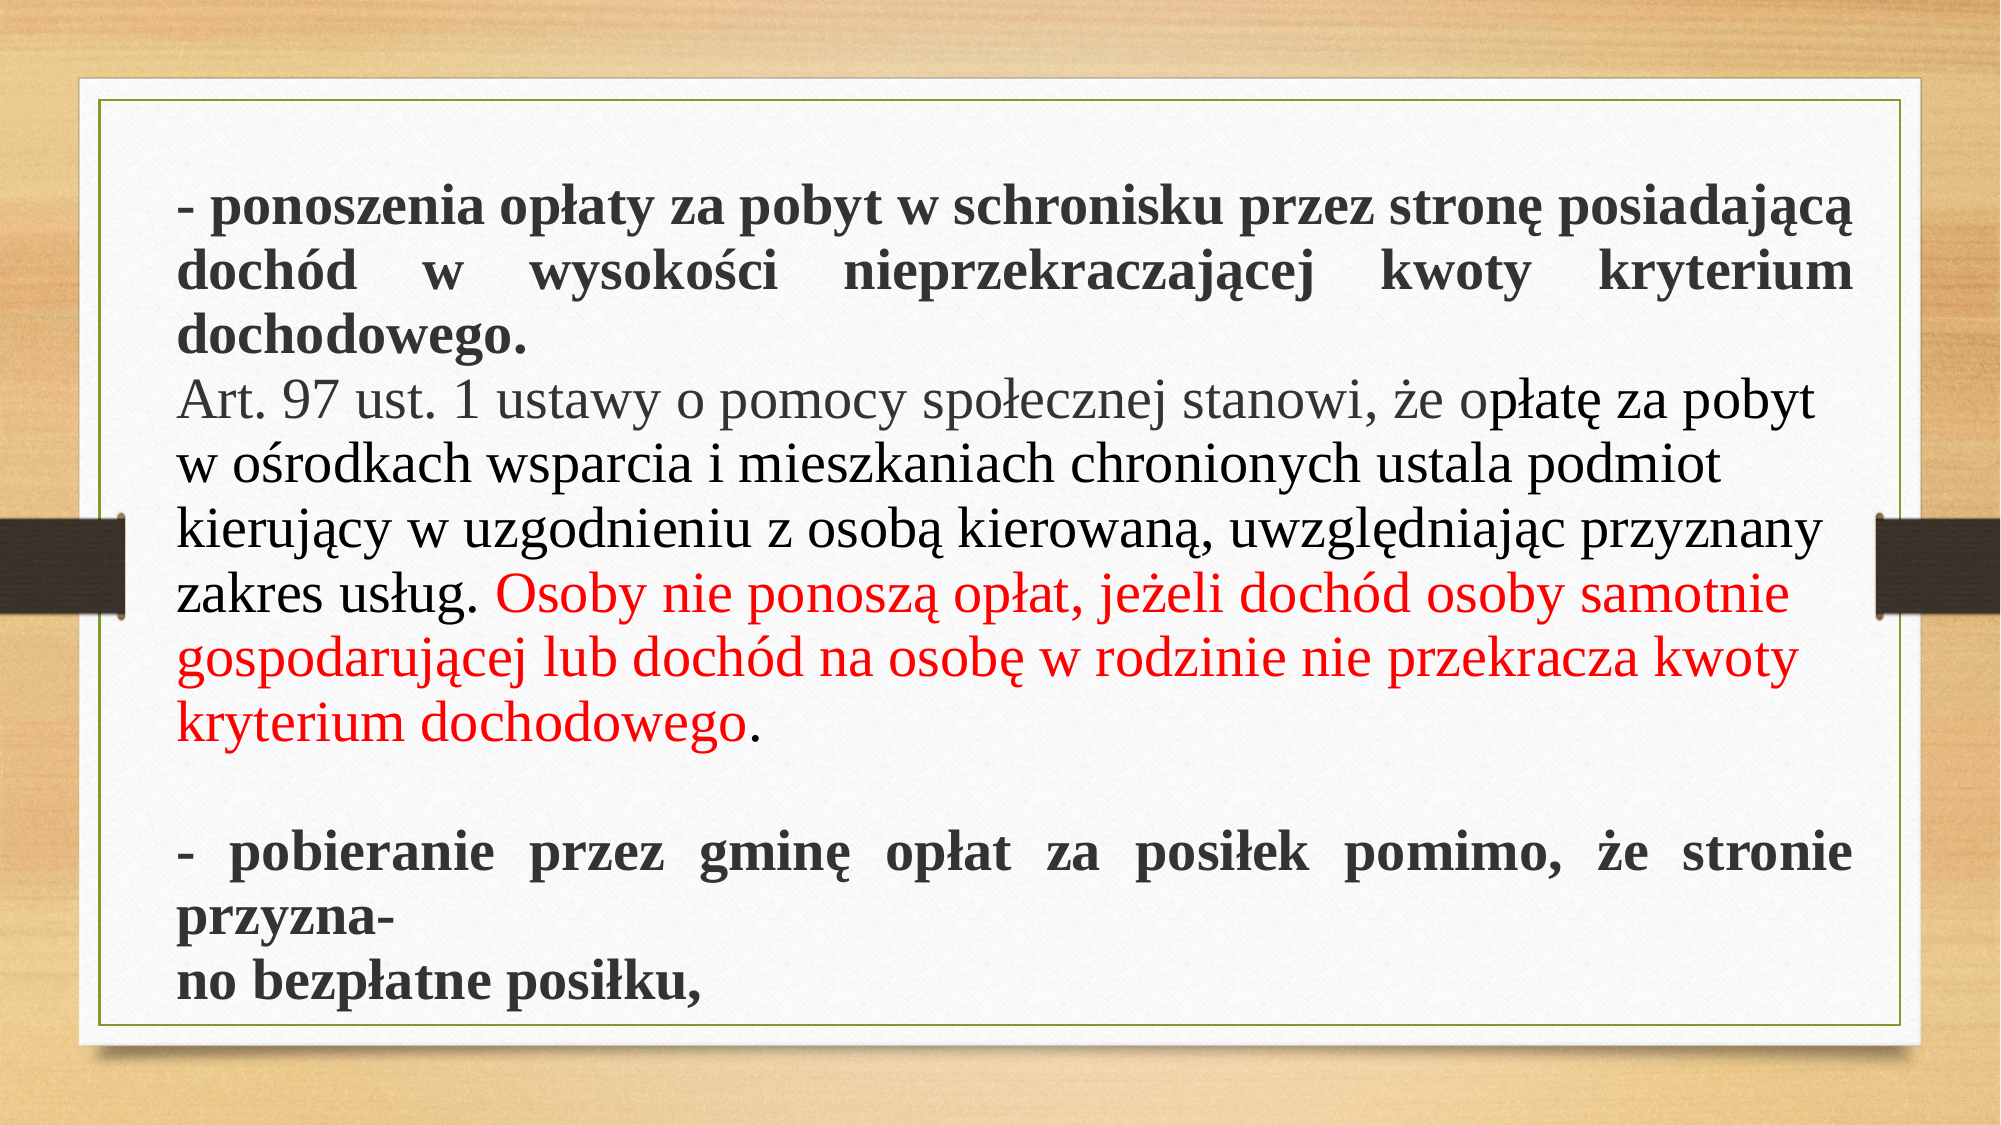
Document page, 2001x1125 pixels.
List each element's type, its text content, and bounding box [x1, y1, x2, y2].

text_box - ponoszenia opłaty za pobyt w schronisku przez stronę posiadającą dochód w wysokości nieprzekraczającej kwoty kryterium dochodowego. Art. 97 ust. 1 ustawy o pomocy społecznej stanowi, że opłatę za pobyt w ośrodkach wsparcia i mieszkaniach chronionych ustala podmiot kierujący w uzgodnieniu z osobą kierowaną, uwzględniając przyznany zakres usług. Osoby nie ponoszą opłat, jeżeli dochód osoby samotnie gospodarującej lub dochód na osobę w rodzinie nie przekracza kwoty kryterium dochodowego. - pobieranie przez gminę opłat za posiłek pomimo, że stronie przyzna- no bezpłatne posiłku, [161, 165, 1922, 978]
